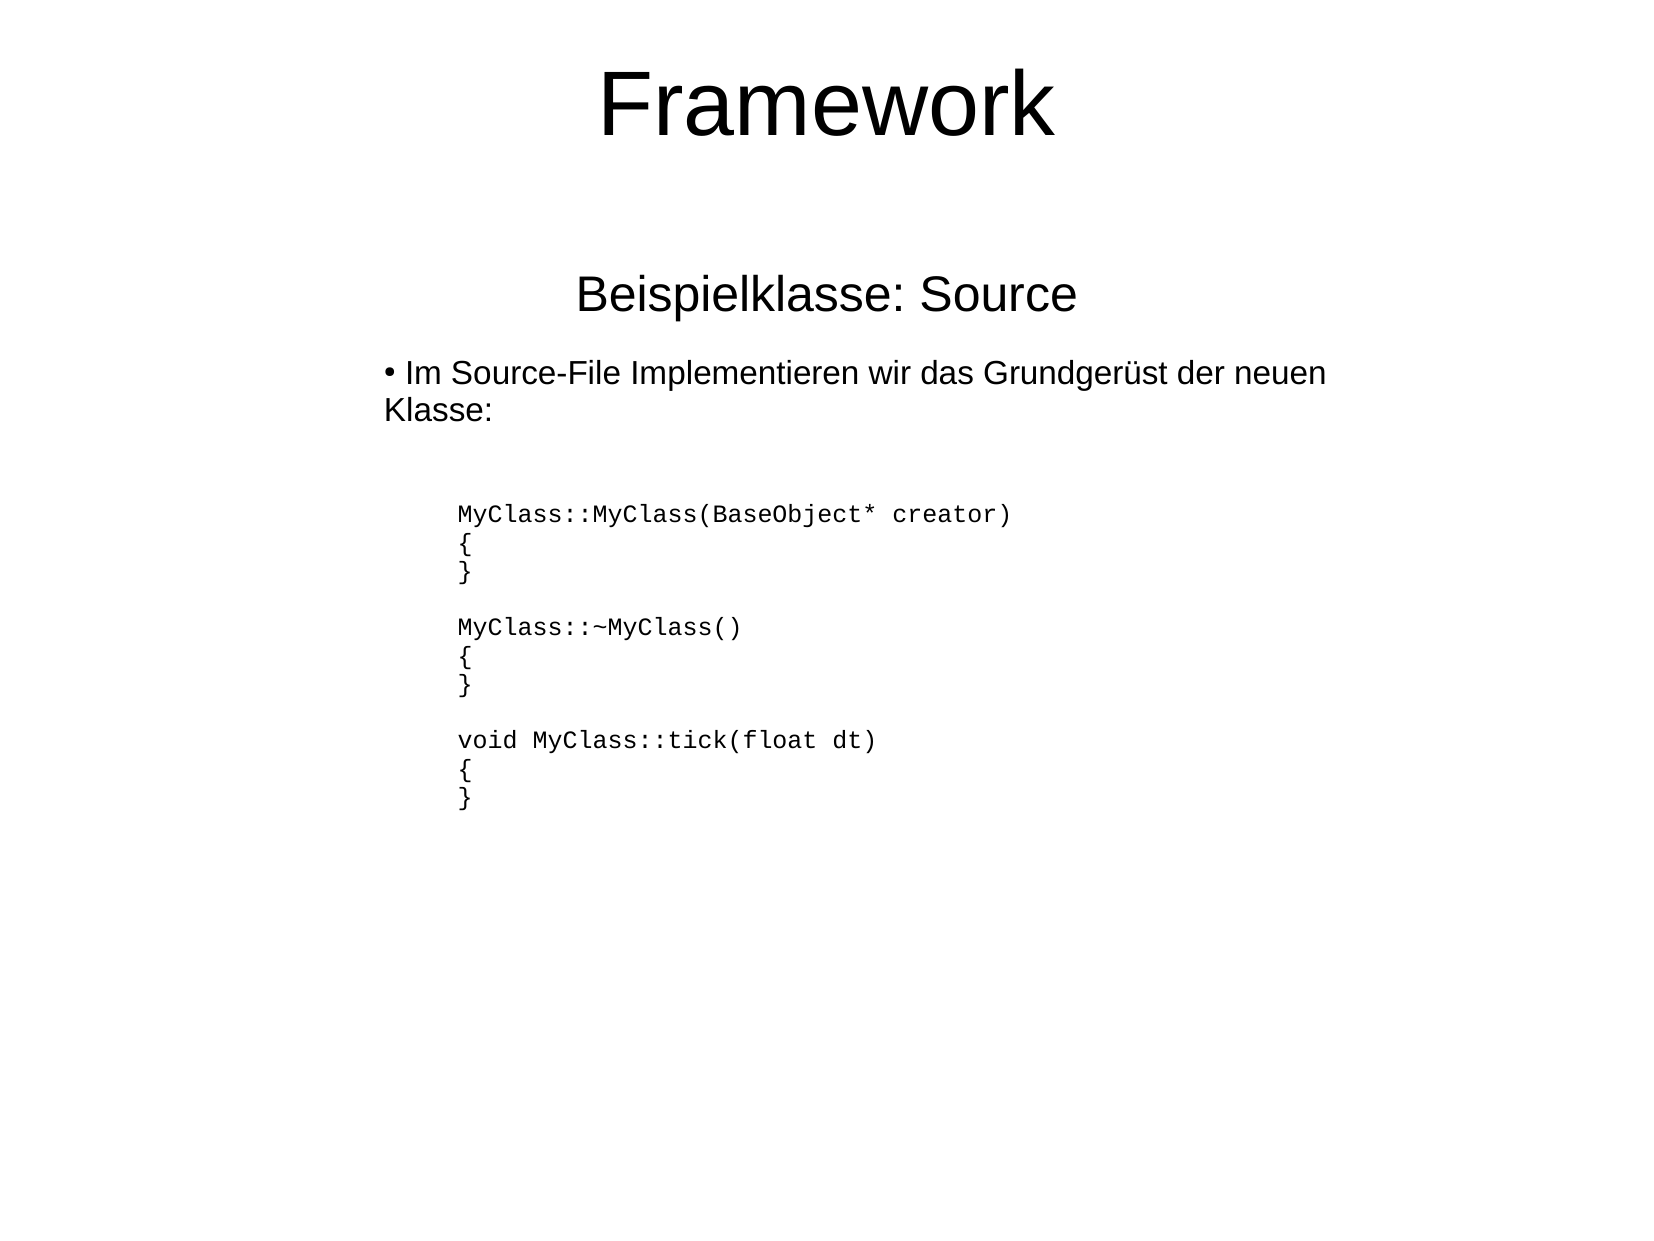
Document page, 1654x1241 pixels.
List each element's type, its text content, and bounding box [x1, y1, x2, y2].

text_box Beispielklasse: Source [82, 265, 1571, 325]
title Framework [82, 0, 1571, 208]
text_box Im Source-File Implementieren wir das Grundgerüst der neuen Klasse: MyClass::MyClass(BaseObject* creator) { } MyClass::~MyClass() { } void MyClass::tick(float dt) { } [383, 354, 1388, 826]
